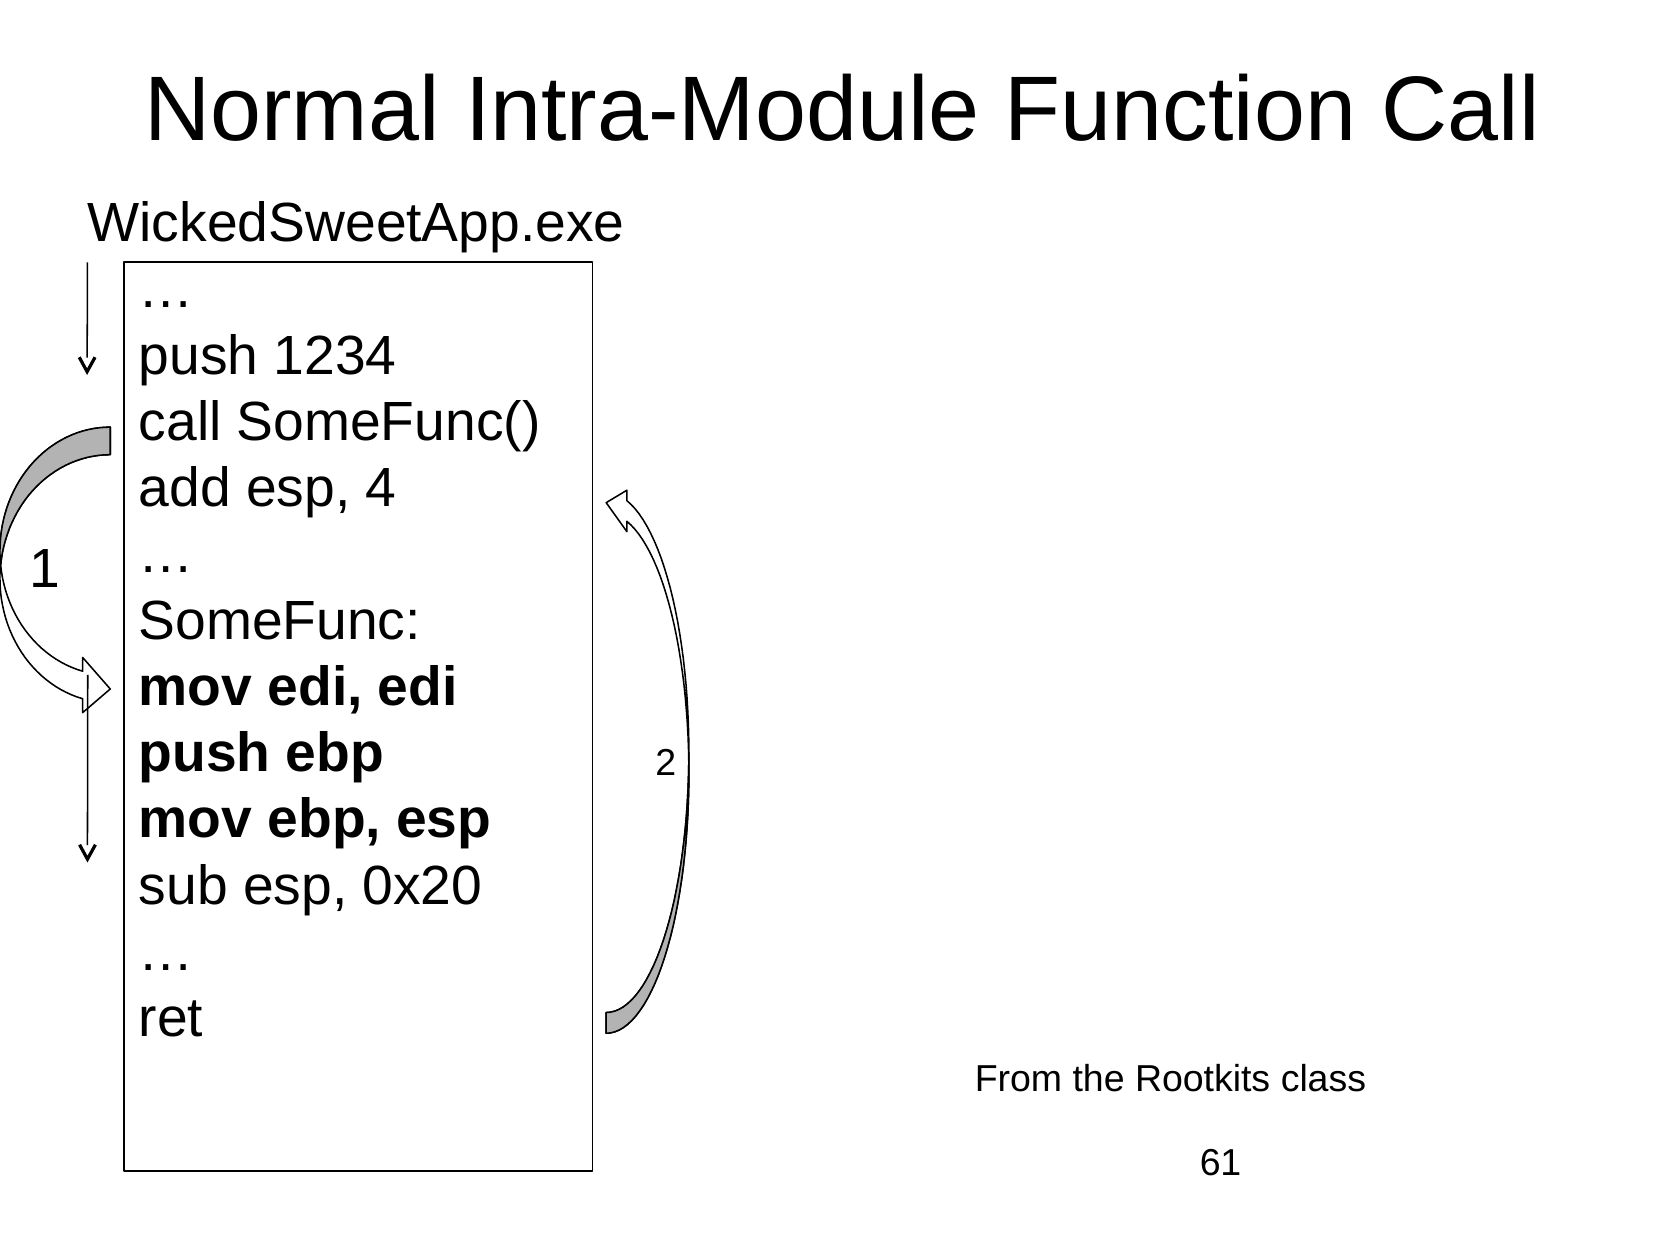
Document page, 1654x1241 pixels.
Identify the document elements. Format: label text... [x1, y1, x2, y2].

text_box WickedSweetApp.exe [72, 179, 640, 261]
text_box 2 [640, 730, 692, 791]
text_box … push 1234 call SomeFunc() add esp, 4 … SomeFunc: mov edi, edi push ebp mov ebp, esp sub esp, 0x20 … ret [123, 261, 593, 1172]
title Normal Intra-Module Function Call [0, 0, 1654, 207]
text_box [606, 791, 689, 1034]
text_box 1 [0, 565, 111, 713]
text_box From the Rootkits class [960, 1050, 1426, 1107]
text_box <number> [1185, 1129, 1530, 1213]
text_box [606, 490, 689, 730]
